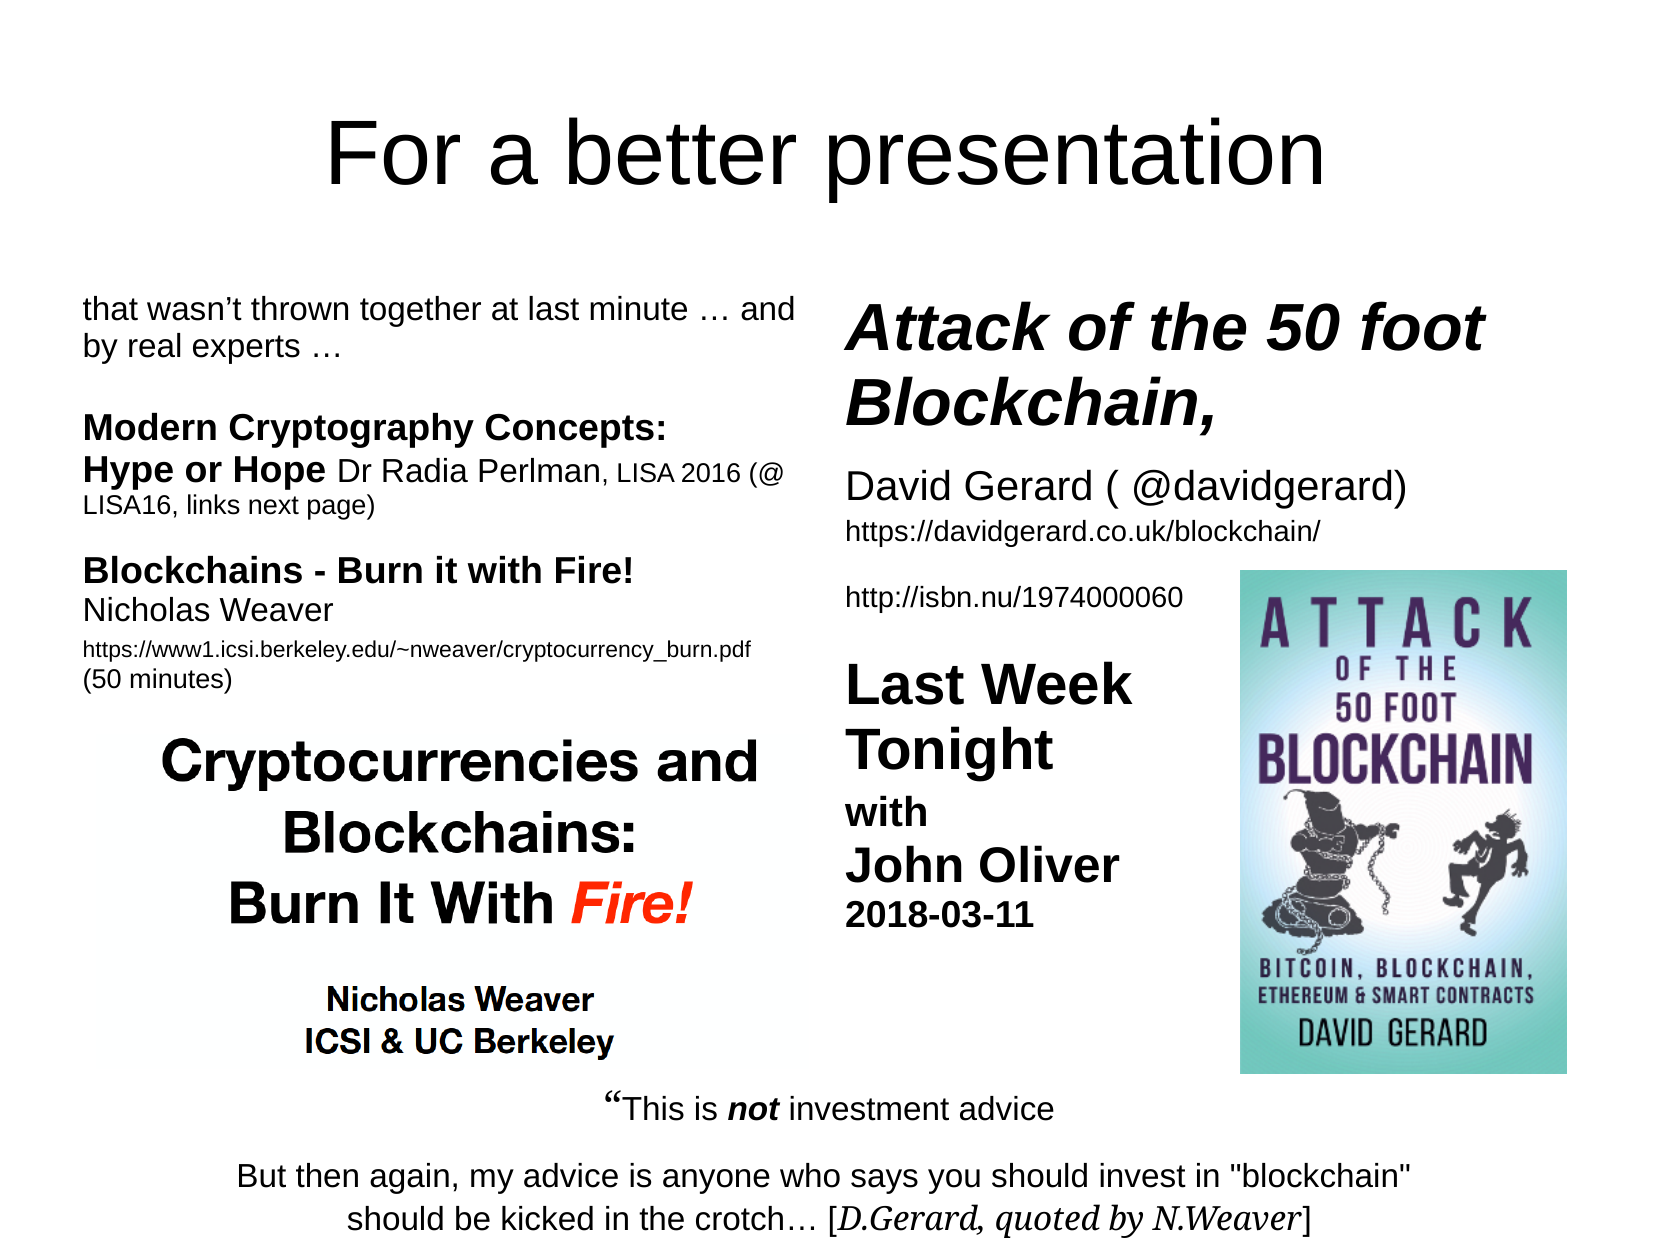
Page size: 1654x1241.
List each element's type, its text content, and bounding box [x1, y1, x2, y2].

list that wasn’t thrown together at last minute … and by real experts … Modern Cryptography Concepts: Hype or Hope Dr Radia Perlman, LISA 2016 (@ LISA16, links next page) Blockchains - Burn it with Fire! Nicholas Weaver https://www1.icsi.berkeley.edu/~nweaver/cryptocurrency_burn.pdf (50 minutes) [82, 290, 809, 1010]
list Attack of the 50 foot Blockchain, David Gerard ( @davidgerard) https://davidgerard.co.uk/blockchain/ http://isbn.nu/1974000060 Last Week Tonight with John Oliver 2018-03-11 [845, 290, 1572, 1010]
text_box “This is not investment advice But then again, my advice is anyone who says you should invest in "blockchain" should be kicked in the crotch… [D.Gerard, quoted by N.Weaver] [163, 1068, 1495, 1231]
title For a better presentation [82, 49, 1571, 257]
picture [1240, 1010, 1567, 1075]
picture [96, 734, 809, 1069]
